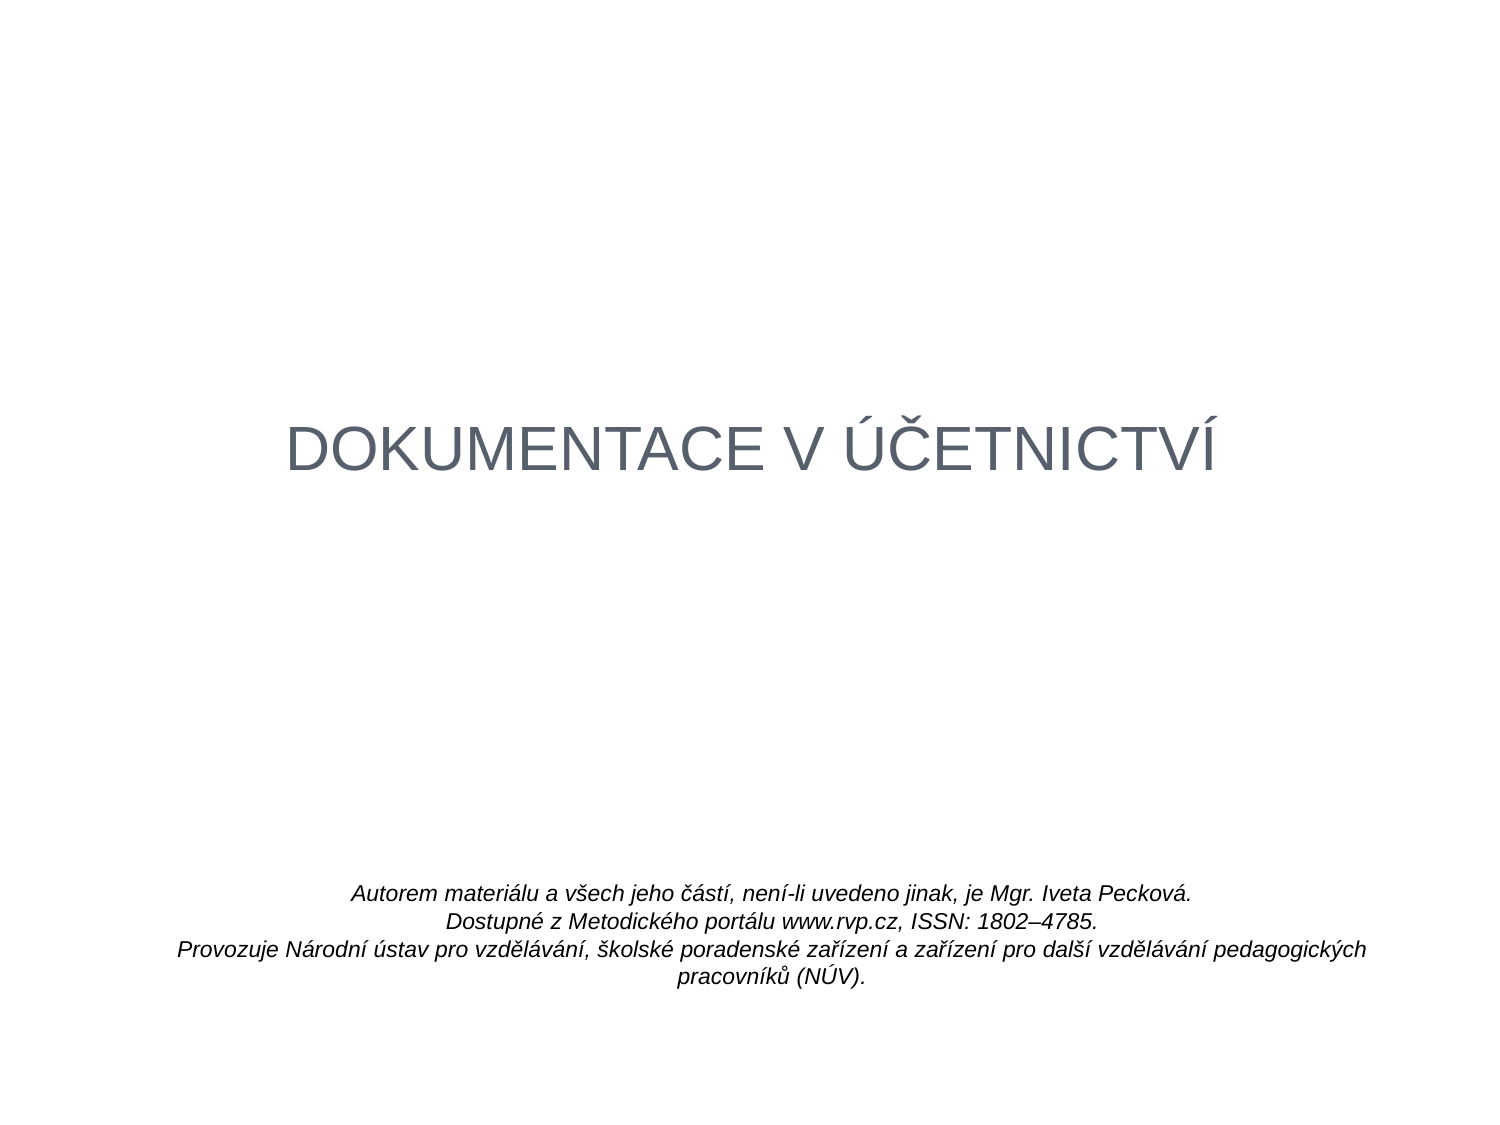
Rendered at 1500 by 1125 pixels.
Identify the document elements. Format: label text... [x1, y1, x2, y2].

title DOKUMENTACE V ÚČETNICTVÍ [76, 302, 1427, 491]
list Autorem materiálu a všech jeho částí, není-li uvedeno jinak, je Mgr. Iveta Pecková. Dostupné z Metodického portálu www.rvp.cz, ISSN: 1802–4785. Provozuje Národní ústav pro vzdělávání, školské poradenské zařízení a zařízení pro další vzdělávání pedagogických pracovníků (NÚV). [75, 869, 1426, 1125]
